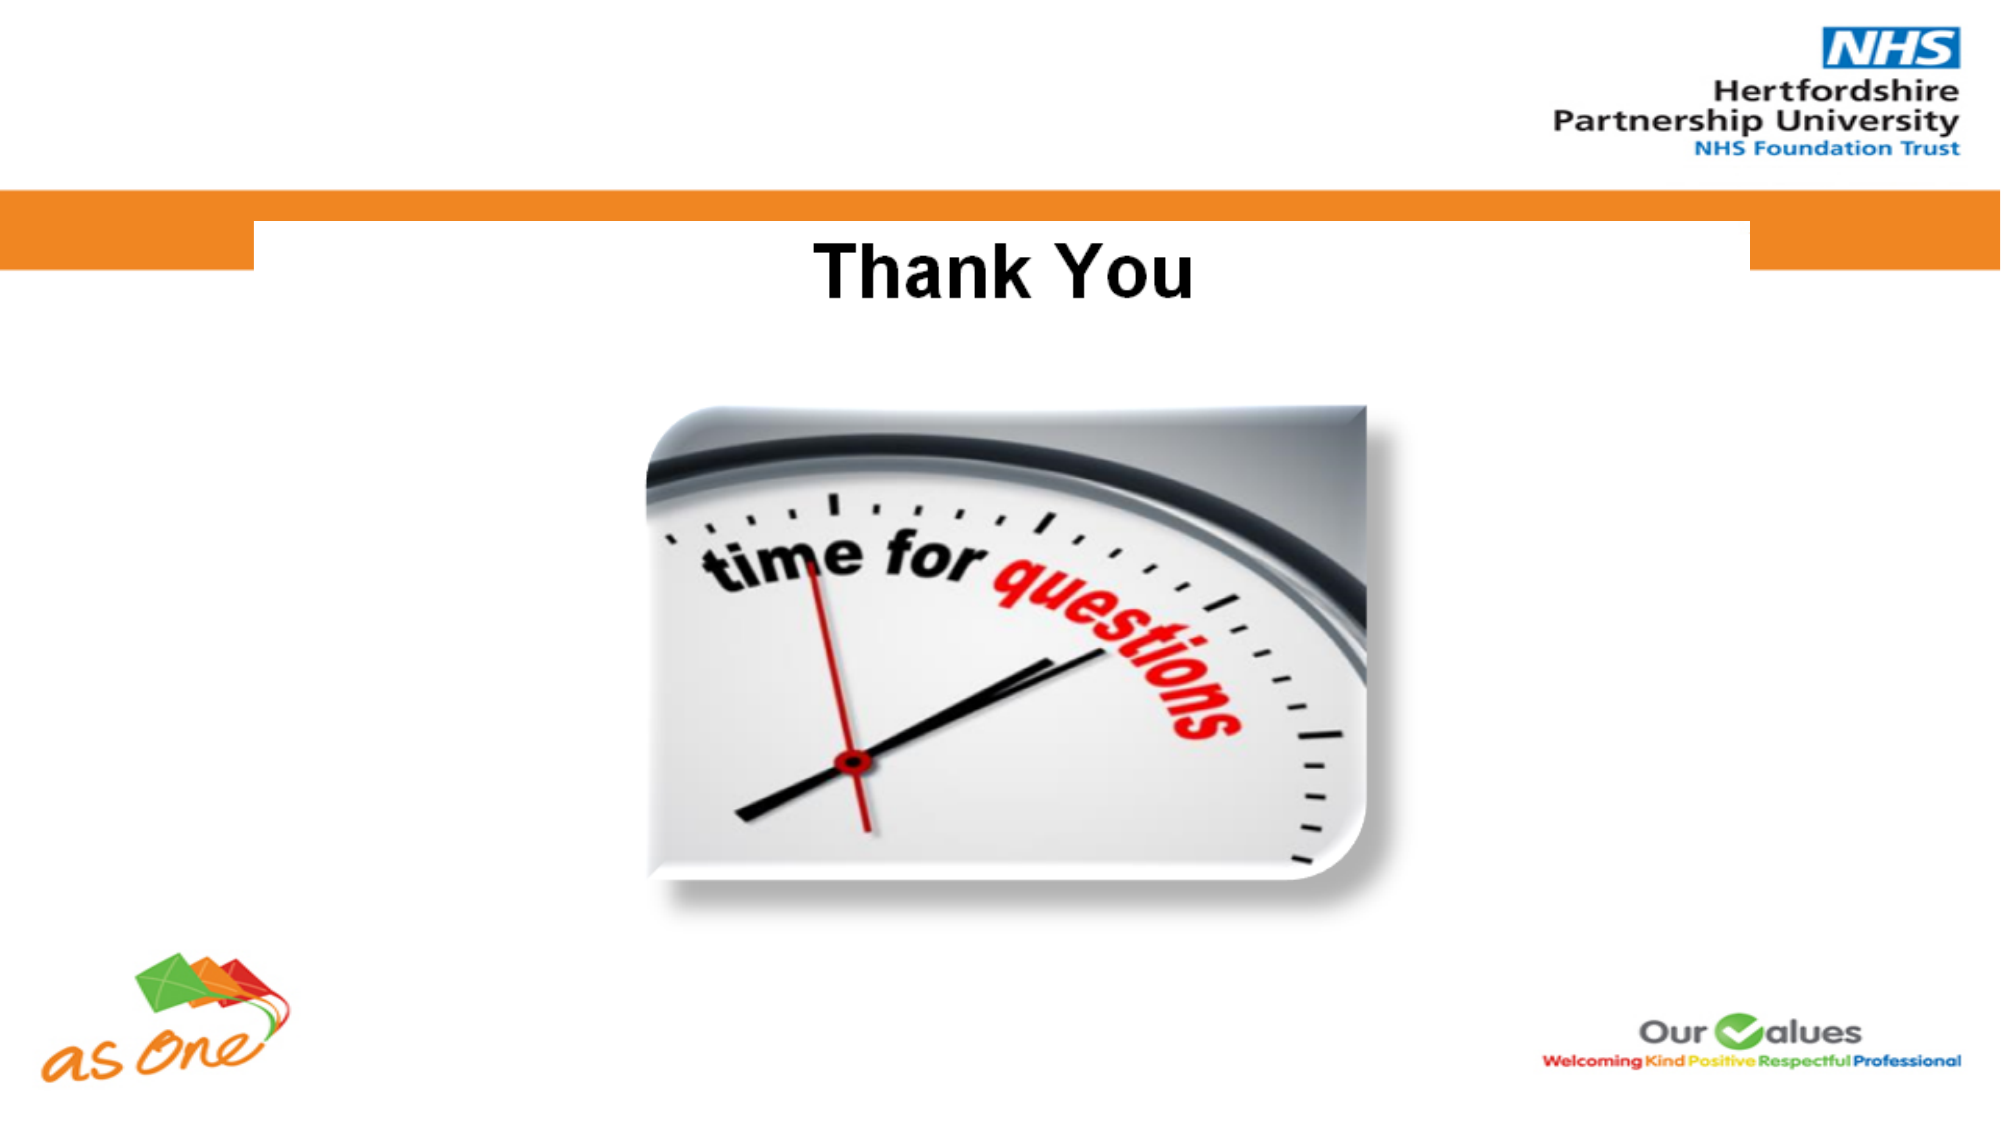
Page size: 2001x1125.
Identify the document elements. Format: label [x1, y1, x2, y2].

picture [253, 221, 1750, 953]
